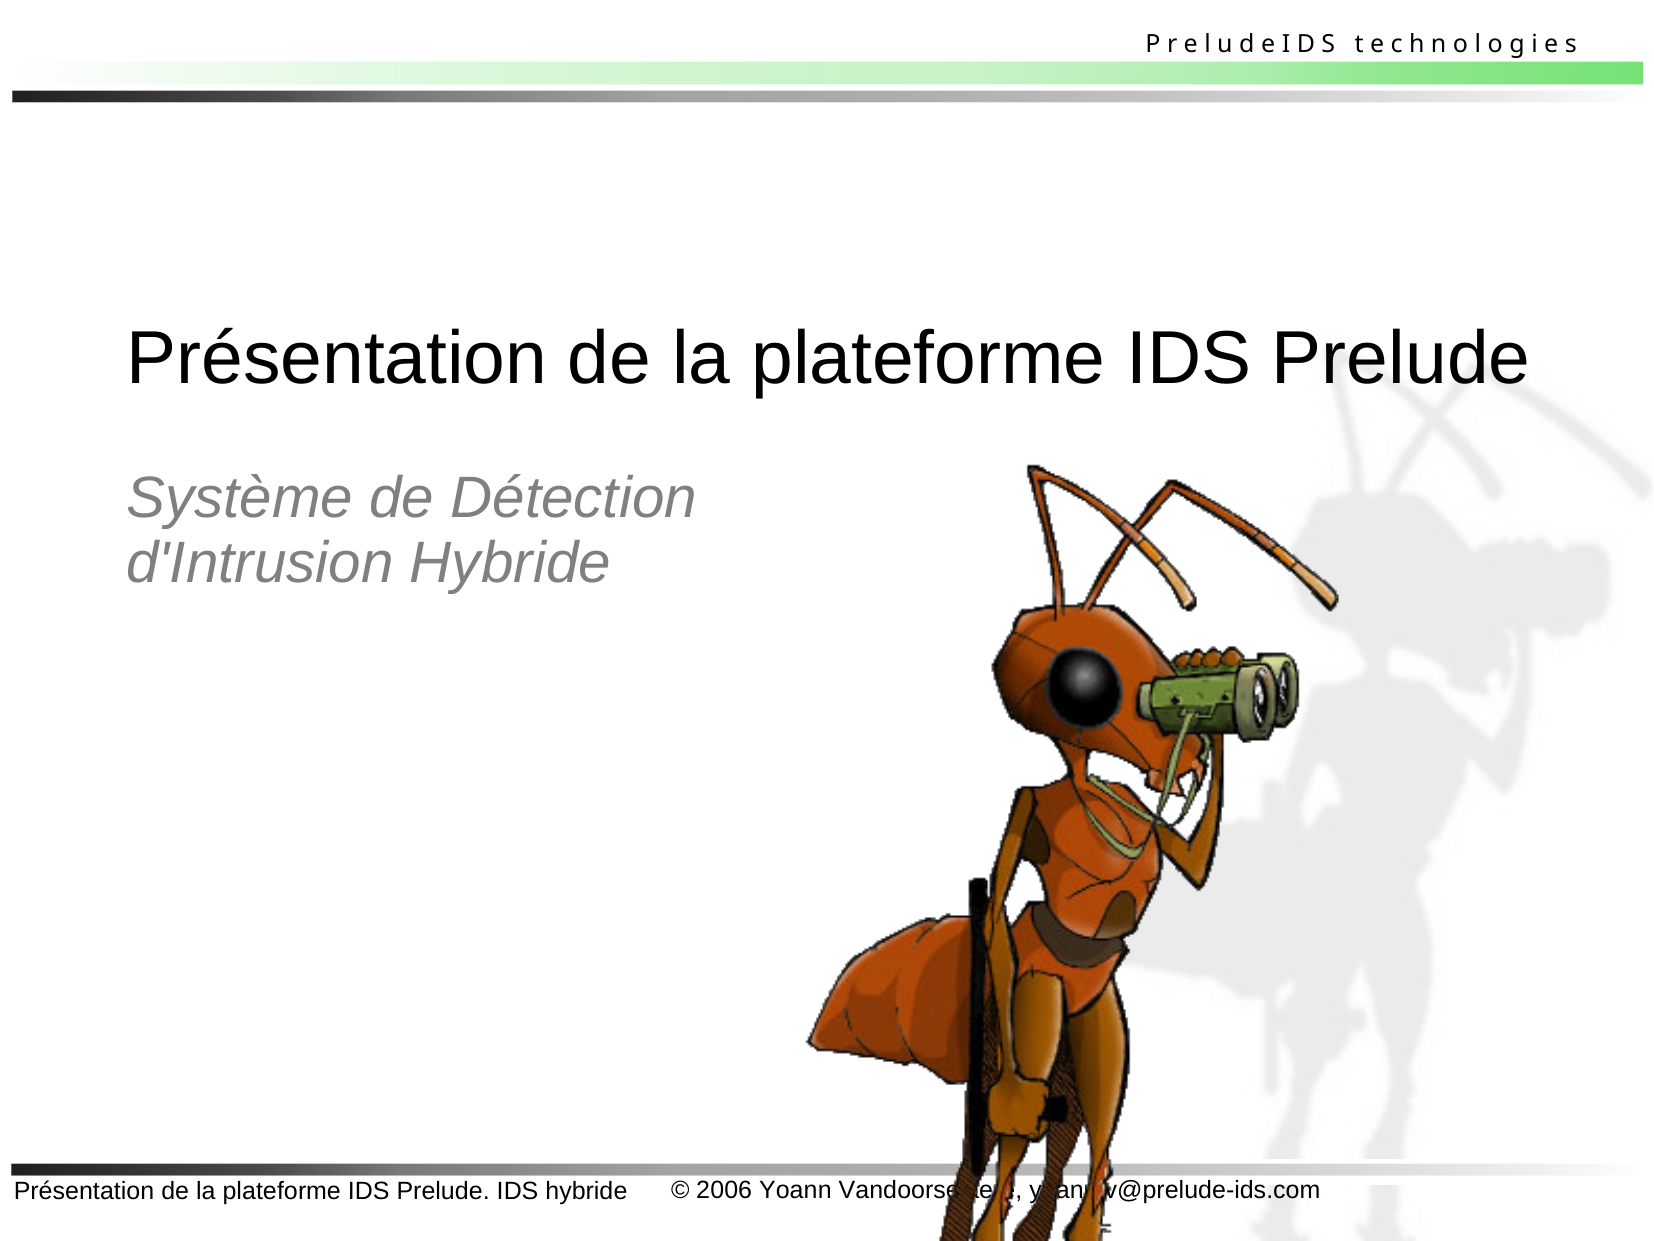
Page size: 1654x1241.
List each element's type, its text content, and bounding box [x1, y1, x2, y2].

text_box Présentation de la plateforme IDS Prelude. IDS hybride [13, 1176, 659, 1208]
text_box Présentation de la plateforme IDS Prelude Système de Détection d'Intrusion Hybride [126, 315, 1532, 632]
text_box © 2006 Yoann Vandoorselaere, yoann.v@prelude-ids.com [670, 1175, 769, 1207]
picture [0, 48, 1654, 122]
text_box P r e l u d e I D S t e c h n o l o g i e s [1145, 25, 1640, 55]
picture [0, 303, 1654, 1241]
